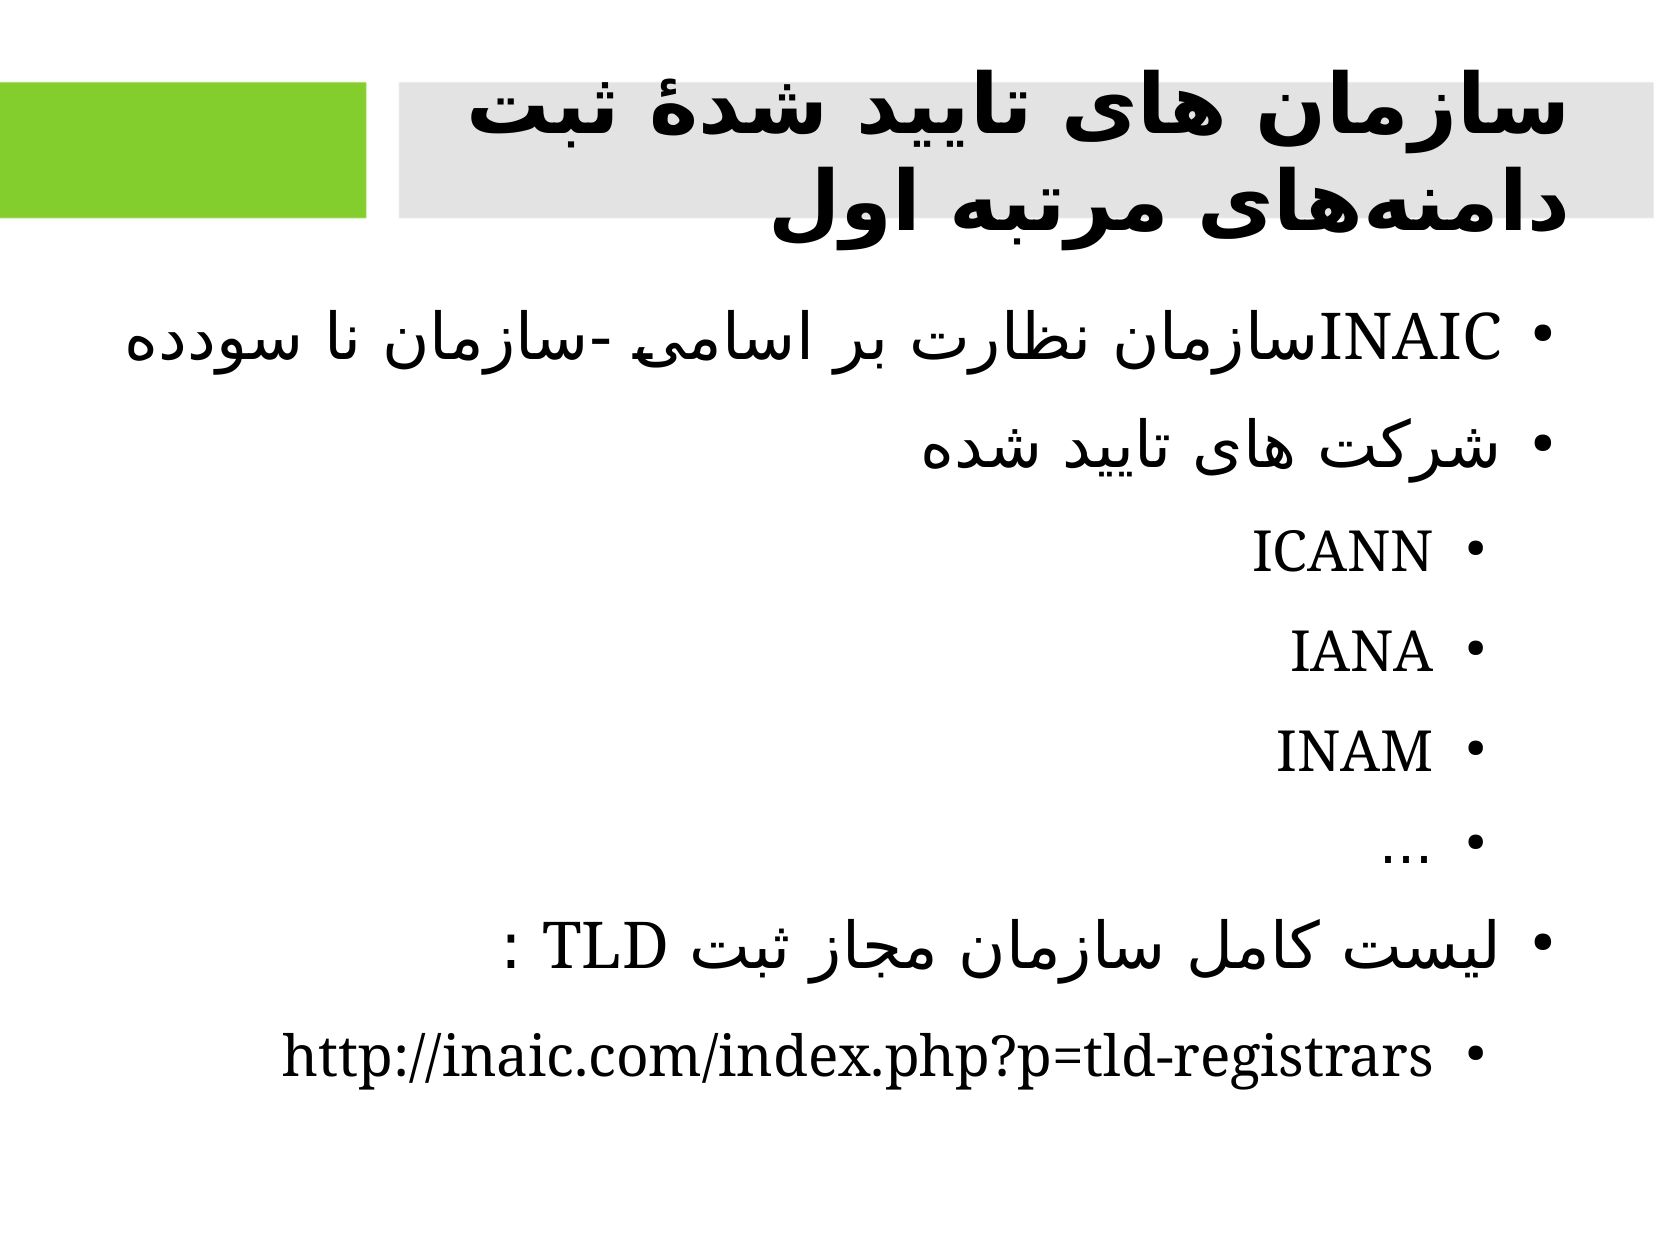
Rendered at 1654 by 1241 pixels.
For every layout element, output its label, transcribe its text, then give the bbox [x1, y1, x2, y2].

list INAICسازمان نظارت بر اسامی -سازمان نا سودده شرکت های تایید شده ICANN IANA INAM ... لیست کامل سازمان مجاز ثبت TLD : http://inaic.com/index.php?p=tld-registrars [82, 290, 1571, 1109]
title سازمان های تایید شدهٔ ثبت دامنه‌های مرتبه اول [82, 49, 1571, 257]
picture [0, 0, 1654, 1241]
